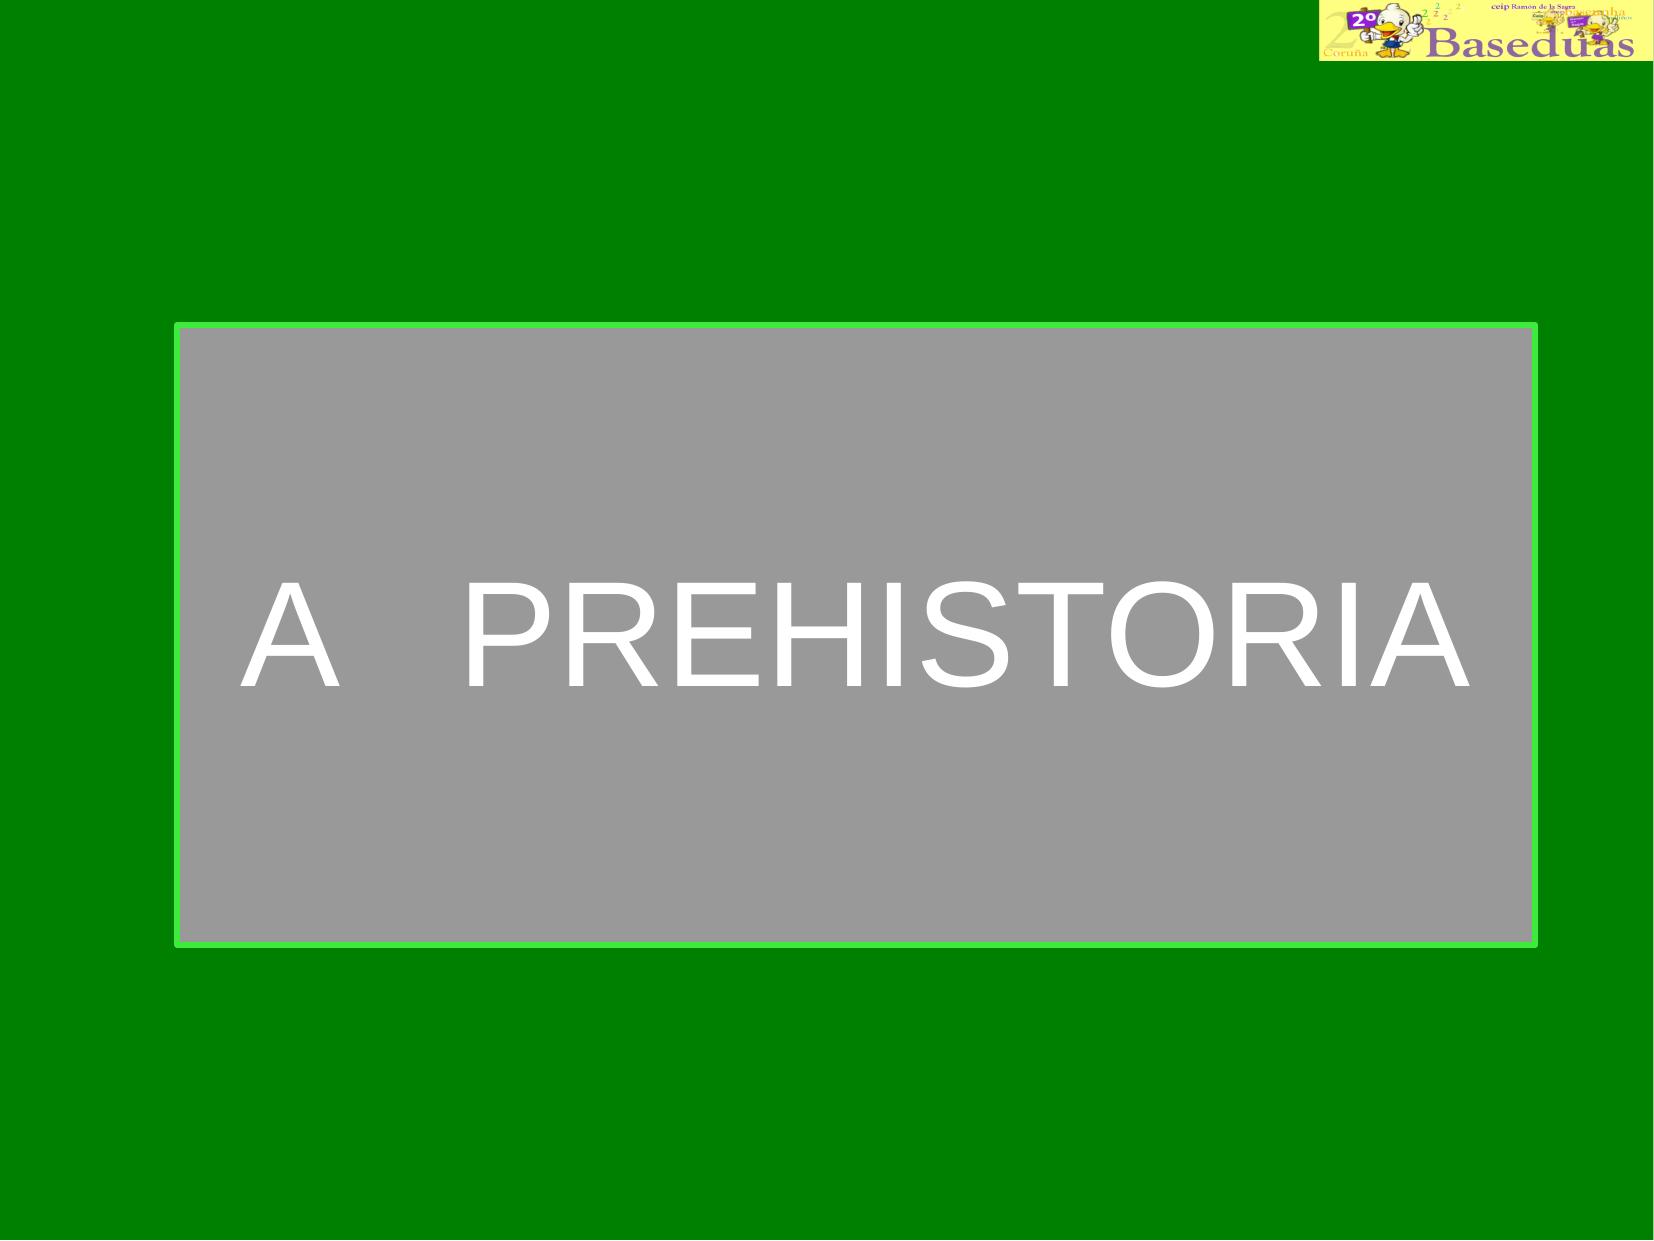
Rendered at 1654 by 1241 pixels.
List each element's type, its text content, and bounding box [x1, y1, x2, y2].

text_box A PREHISTORIA [177, 324, 1536, 945]
picture [1319, 0, 1654, 61]
